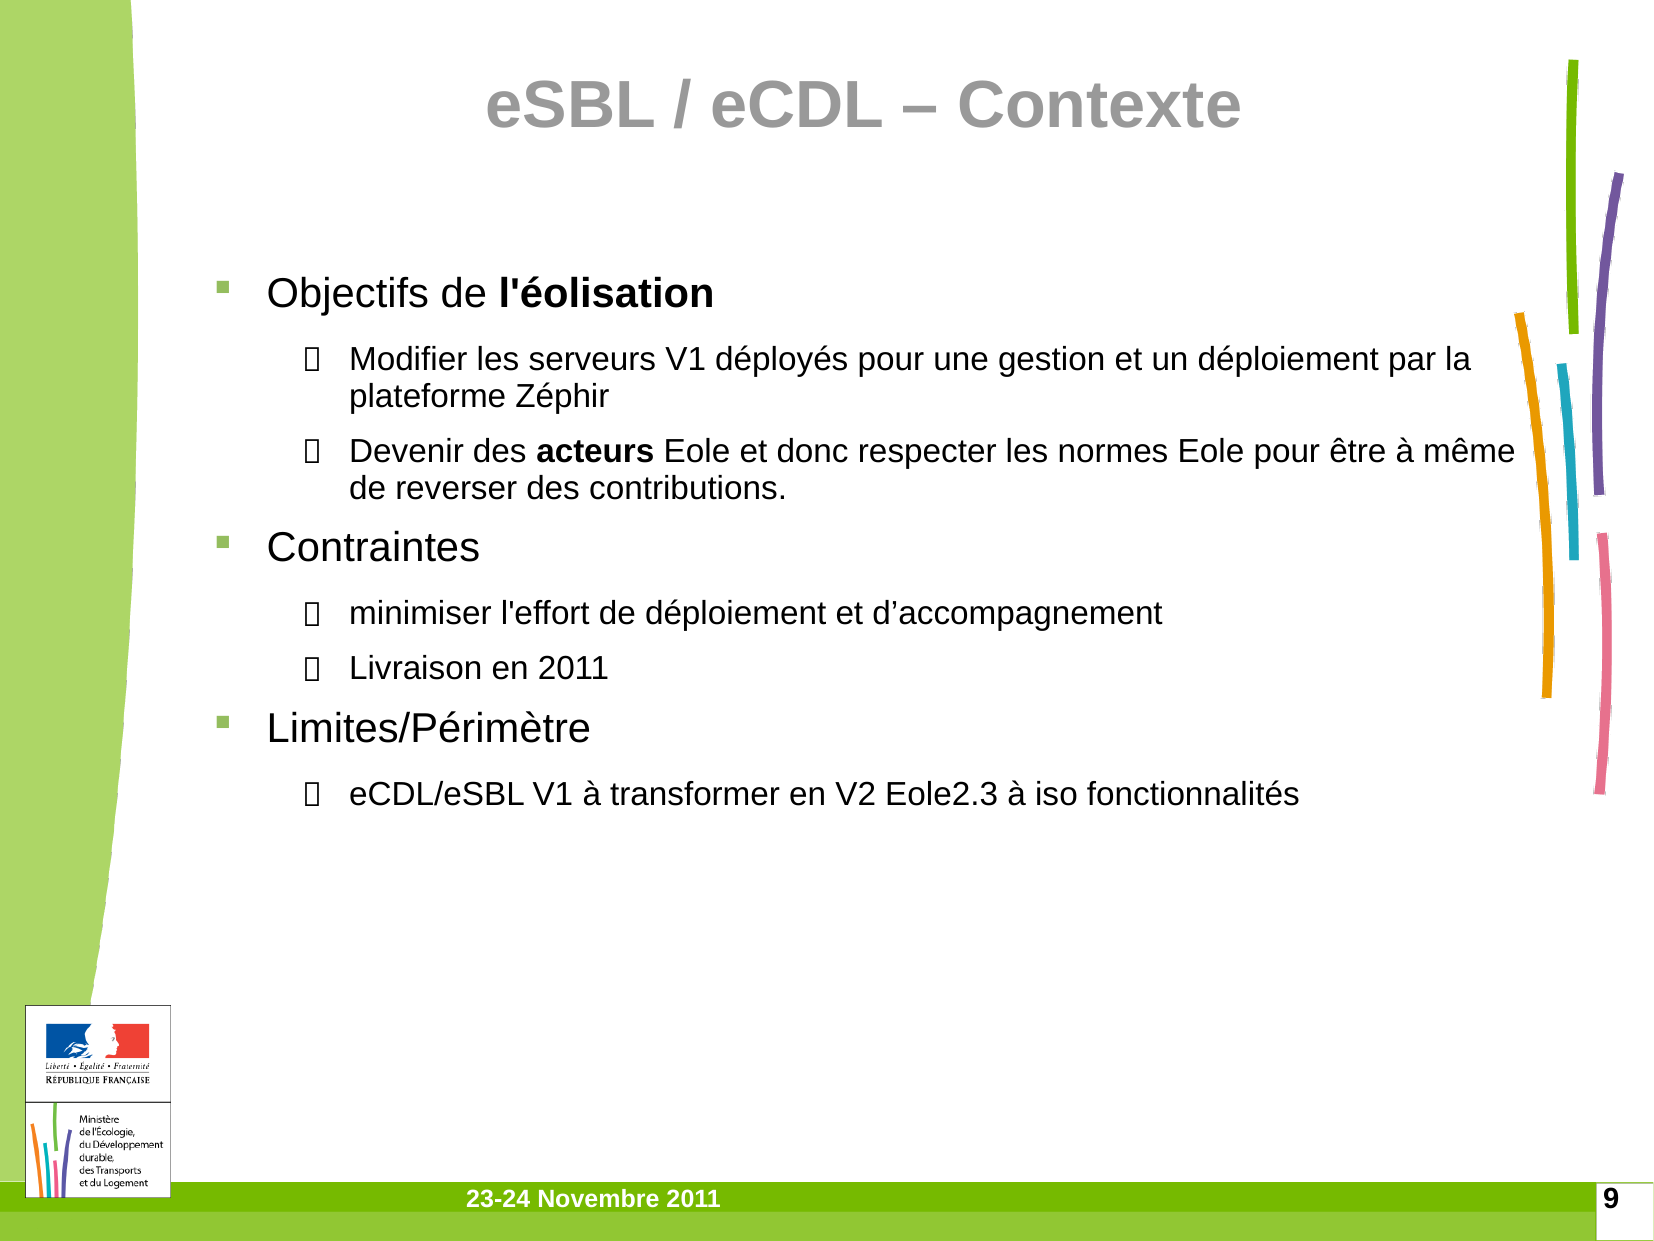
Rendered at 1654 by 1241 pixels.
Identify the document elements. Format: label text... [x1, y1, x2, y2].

list Objectifs de l'éolisation Modifier les serveurs V1 déployés pour une gestion et un déploiement par la plateforme Zéphir Devenir des acteurs Eole et donc respecter les normes Eole pour être à même de reverser des contributions. Contraintes minimiser l'effort de déploiement et d’accompagnement Livraison en 2011 Limites/Périmètre eCDL/eSBL V1 à transformer en V2 Eole2.3 à iso fonctionnalités [195, 269, 1525, 1111]
title eSBL / eCDL – Contexte [147, 30, 1582, 180]
picture [0, 0, 1654, 1241]
